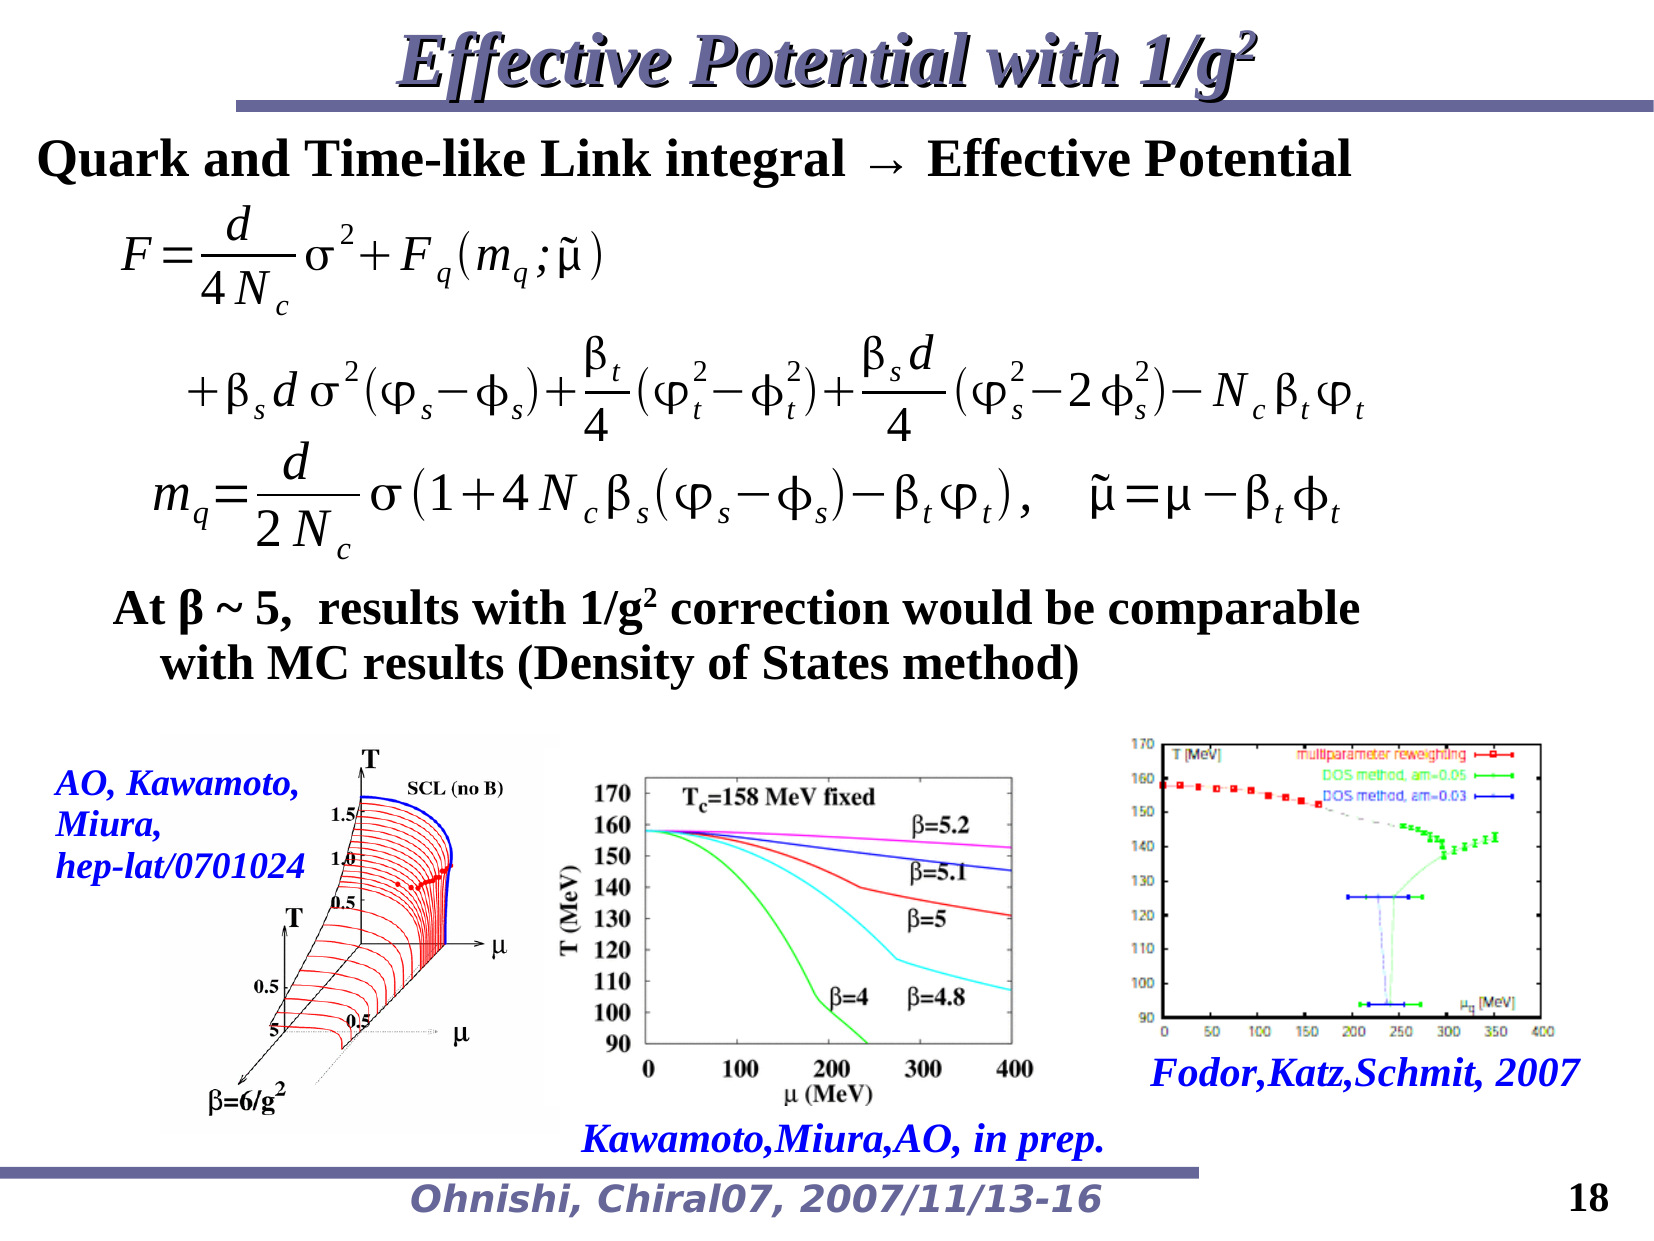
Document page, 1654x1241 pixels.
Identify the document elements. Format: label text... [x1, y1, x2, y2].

chart [111, 196, 1370, 568]
text_box AO, Kawamoto, Miura, hep-lat/0701024 [55, 761, 307, 888]
text_box Kawamoto,Miura,AO, in prep. [580, 1115, 1107, 1163]
text_box Fodor,Katz,Schmit, 2007 [1150, 1048, 1581, 1096]
picture [160, 734, 1054, 1135]
list Quark and Time-like Link integral → Effective Potential At β ~ 5, results with 1/g2 correction would be comparable with MC results (Density of States method) [18, 127, 1618, 1211]
title Effective Potential with 1/g2 [0, 0, 1654, 119]
picture [1120, 718, 1587, 1056]
